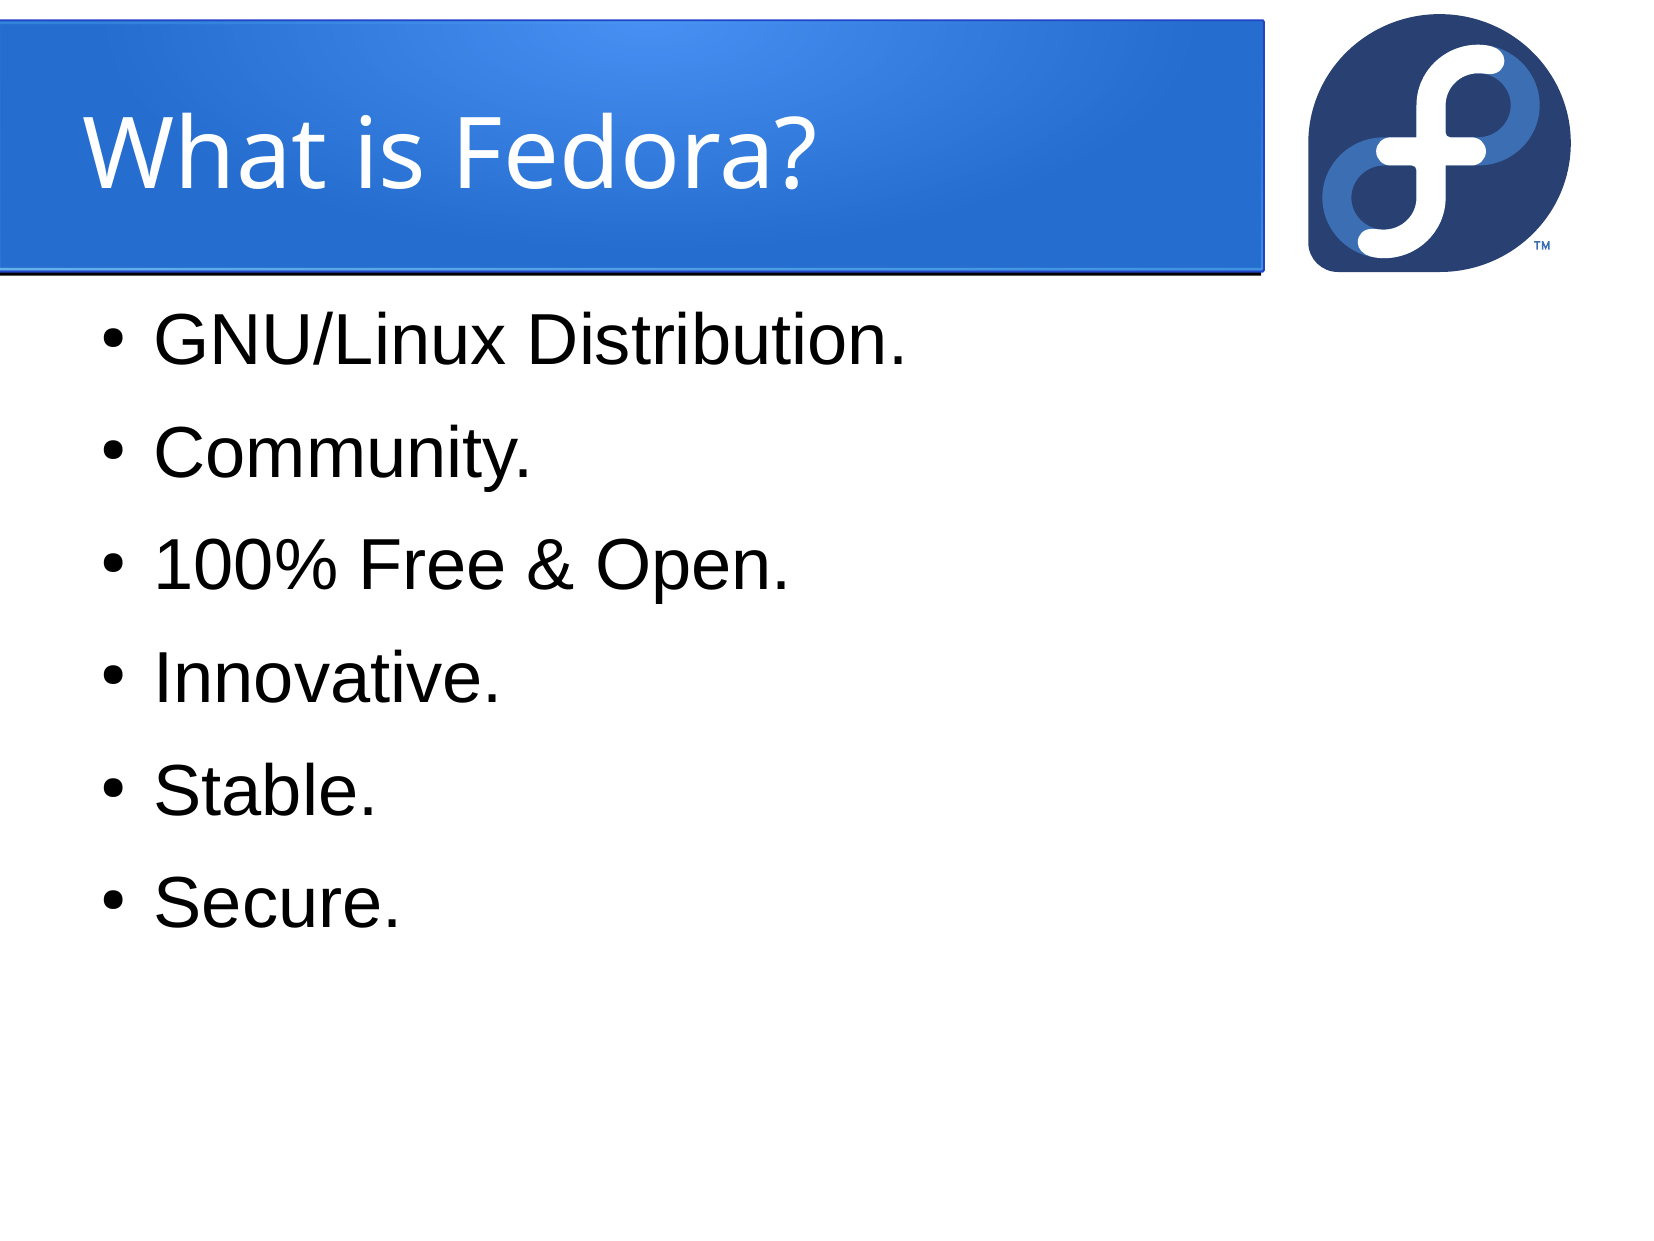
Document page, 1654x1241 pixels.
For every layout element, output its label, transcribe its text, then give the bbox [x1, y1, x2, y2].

title What is Fedora? [82, 47, 1235, 252]
list GNU/Linux Distribution. Community. 100% Free & Open. Innovative. Stable. Secure. [82, 299, 1571, 1019]
